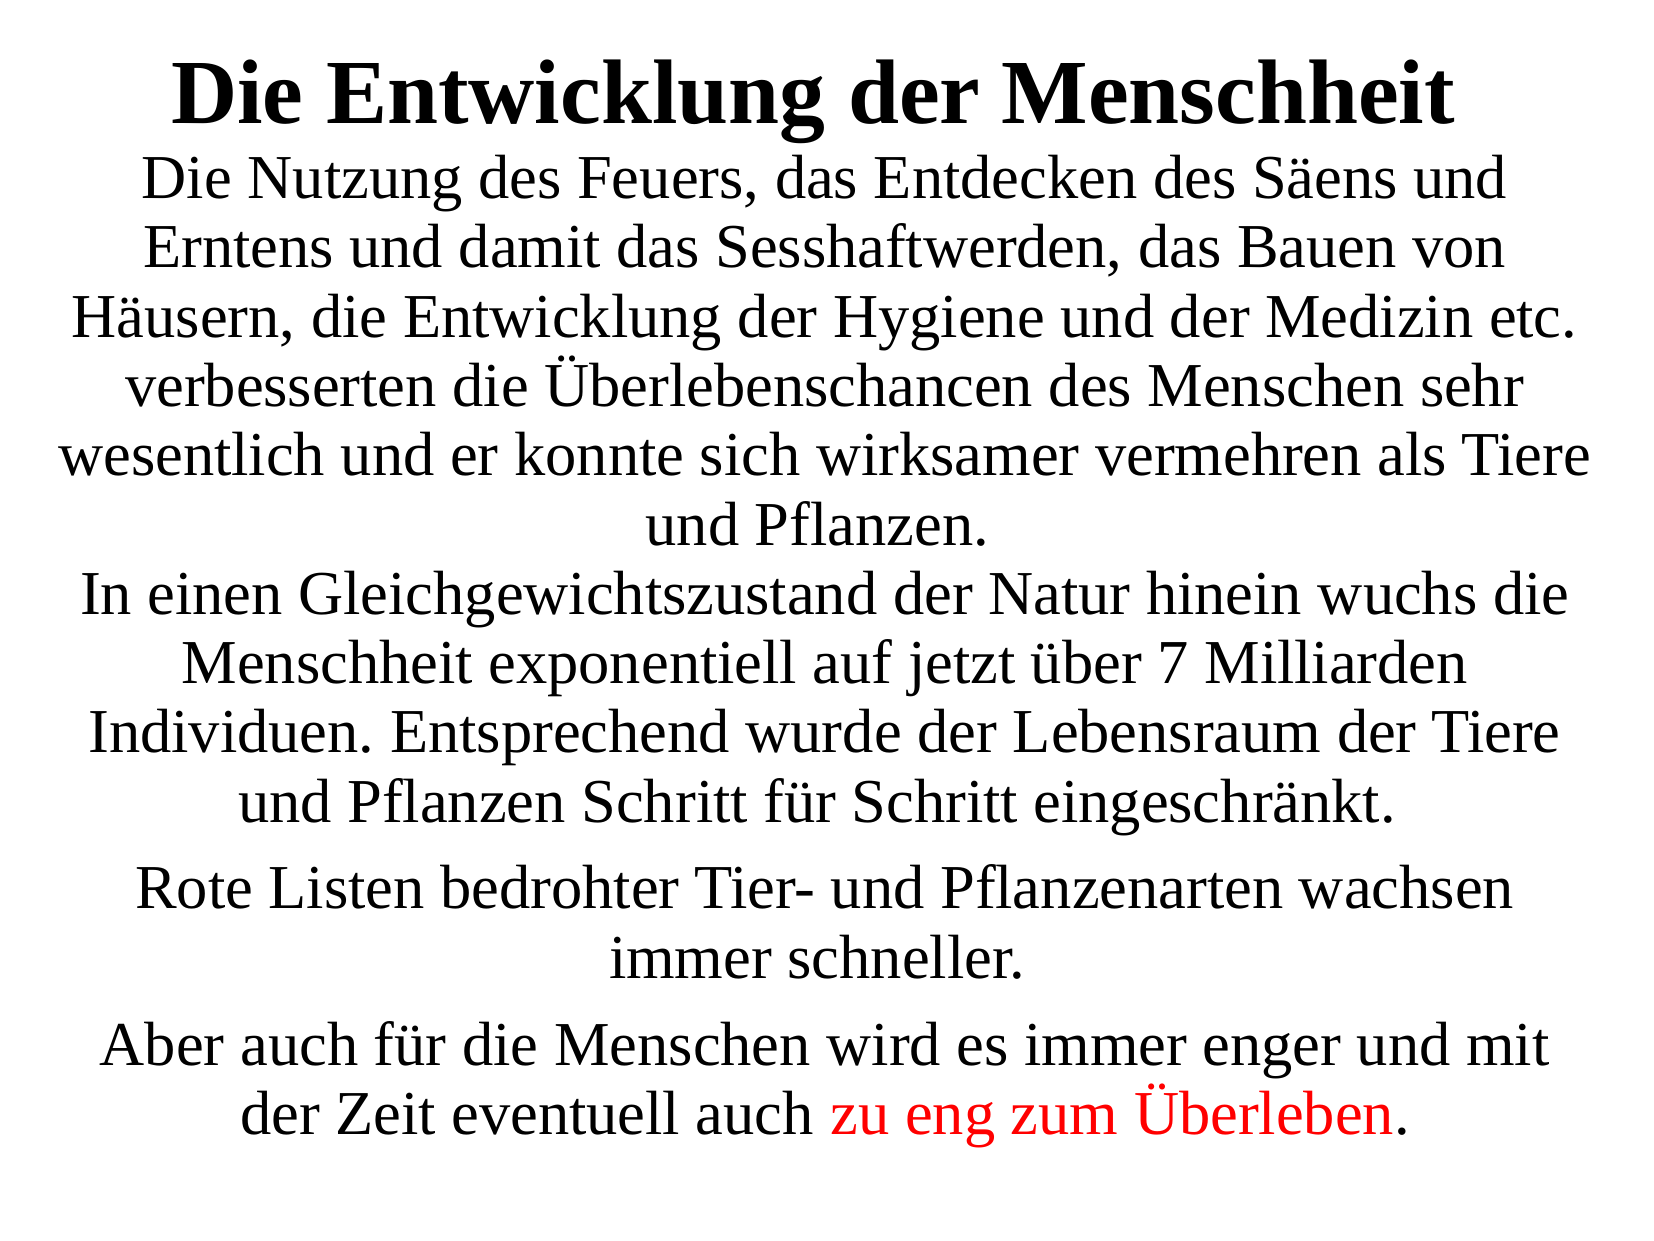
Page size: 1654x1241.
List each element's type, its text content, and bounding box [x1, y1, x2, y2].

text_box Die Entwicklung der Menschheit Die Nutzung des Feuers, das Entdecken des Säens und Erntens und damit das Sesshaftwerden, das Bauen von Häusern, die Entwicklung der Hygiene und der Medizin etc. verbesserten die Überlebenschancen des Menschen sehr wesentlich und er konnte sich wirksamer vermehren als Tiere und Pflanzen. In einen Gleichgewichtszustand der Natur hinein wuchs die Menschheit exponentiell auf jetzt über 7 Milliarden Individuen. Entsprechend wurde der Lebensraum der Tiere und Pflanzen Schritt für Schritt eingeschränkt. Rote Listen bedrohter Tier- und Pflanzenarten wachsen immer schneller. Aber auch für die Menschen wird es immer enger und mit der Zeit eventuell auch zu eng zum Überleben. [43, 33, 1614, 1160]
